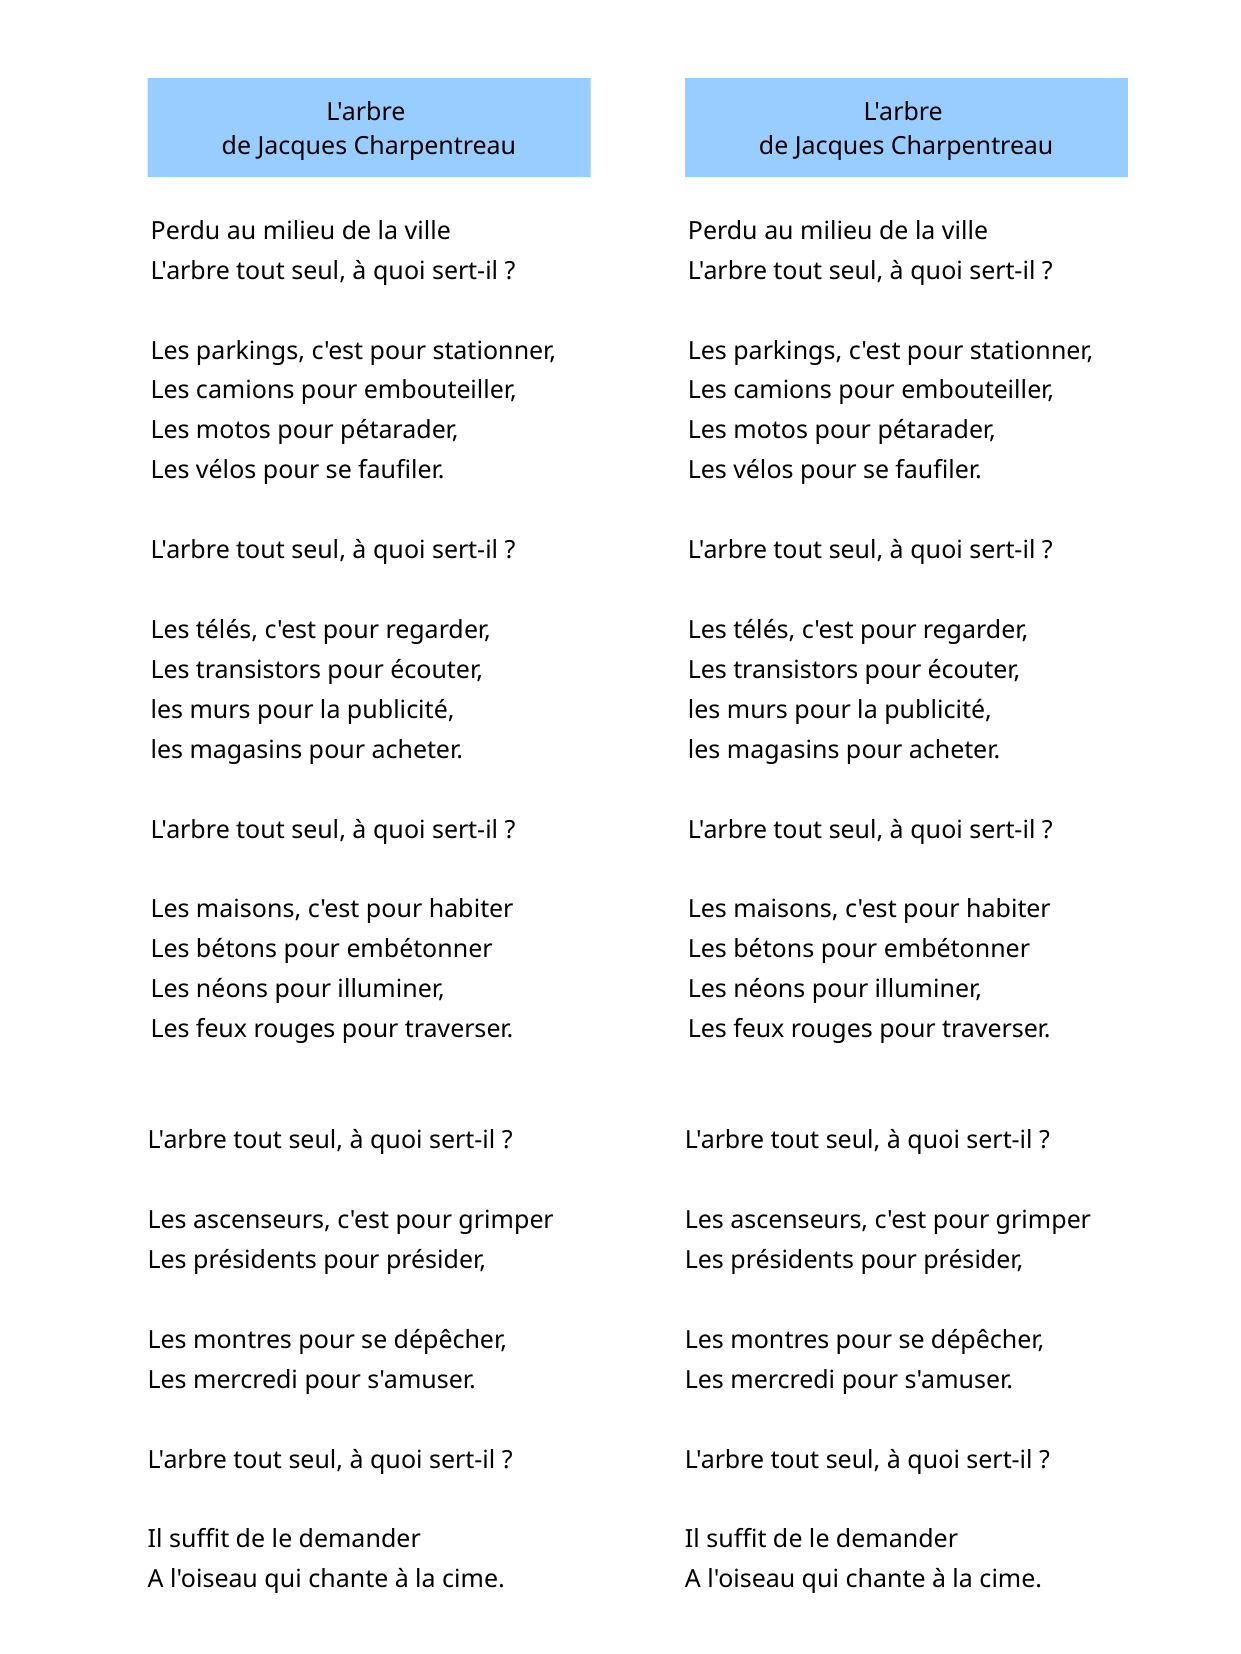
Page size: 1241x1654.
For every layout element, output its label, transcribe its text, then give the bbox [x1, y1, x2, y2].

list Perdu au milieu de la ville L'arbre tout seul, à quoi sert-il ? Les parkings, c'est pour stationner, Les camions pour embouteiller, Les motos pour pétarader, Les vélos pour se faufiler. L'arbre tout seul, à quoi sert-il ? Les télés, c'est pour regarder, Les transistors pour écouter, les murs pour la publicité, les magasins pour acheter. L'arbre tout seul, à quoi sert-il ? Les maisons, c'est pour habiter Les bétons pour embétonner Les néons pour illuminer, Les feux rouges pour traverser. [150, 212, 621, 1304]
title L'arbre de Jacques Charpentreau [147, 78, 591, 178]
list L'arbre tout seul, à quoi sert-il ? Les ascenseurs, c'est pour grimper Les présidents pour présider, Les montres pour se dépêcher, Les mercredi pour s'amuser. L'arbre tout seul, à quoi sert-il ? Il suffit de le demander A l'oiseau qui chante à la cime. [147, 1122, 591, 1623]
list Perdu au milieu de la ville L'arbre tout seul, à quoi sert-il ? Les parkings, c'est pour stationner, Les camions pour embouteiller, Les motos pour pétarader, Les vélos pour se faufiler. L'arbre tout seul, à quoi sert-il ? Les télés, c'est pour regarder, Les transistors pour écouter, les murs pour la publicité, les magasins pour acheter. L'arbre tout seul, à quoi sert-il ? Les maisons, c'est pour habiter Les bétons pour embétonner Les néons pour illuminer, Les feux rouges pour traverser. [687, 212, 1158, 1304]
title L'arbre de Jacques Charpentreau [685, 78, 1128, 178]
list L'arbre tout seul, à quoi sert-il ? Les ascenseurs, c'est pour grimper Les présidents pour présider, Les montres pour se dépêcher, Les mercredi pour s'amuser. L'arbre tout seul, à quoi sert-il ? Il suffit de le demander A l'oiseau qui chante à la cime. [685, 1122, 1128, 1623]
